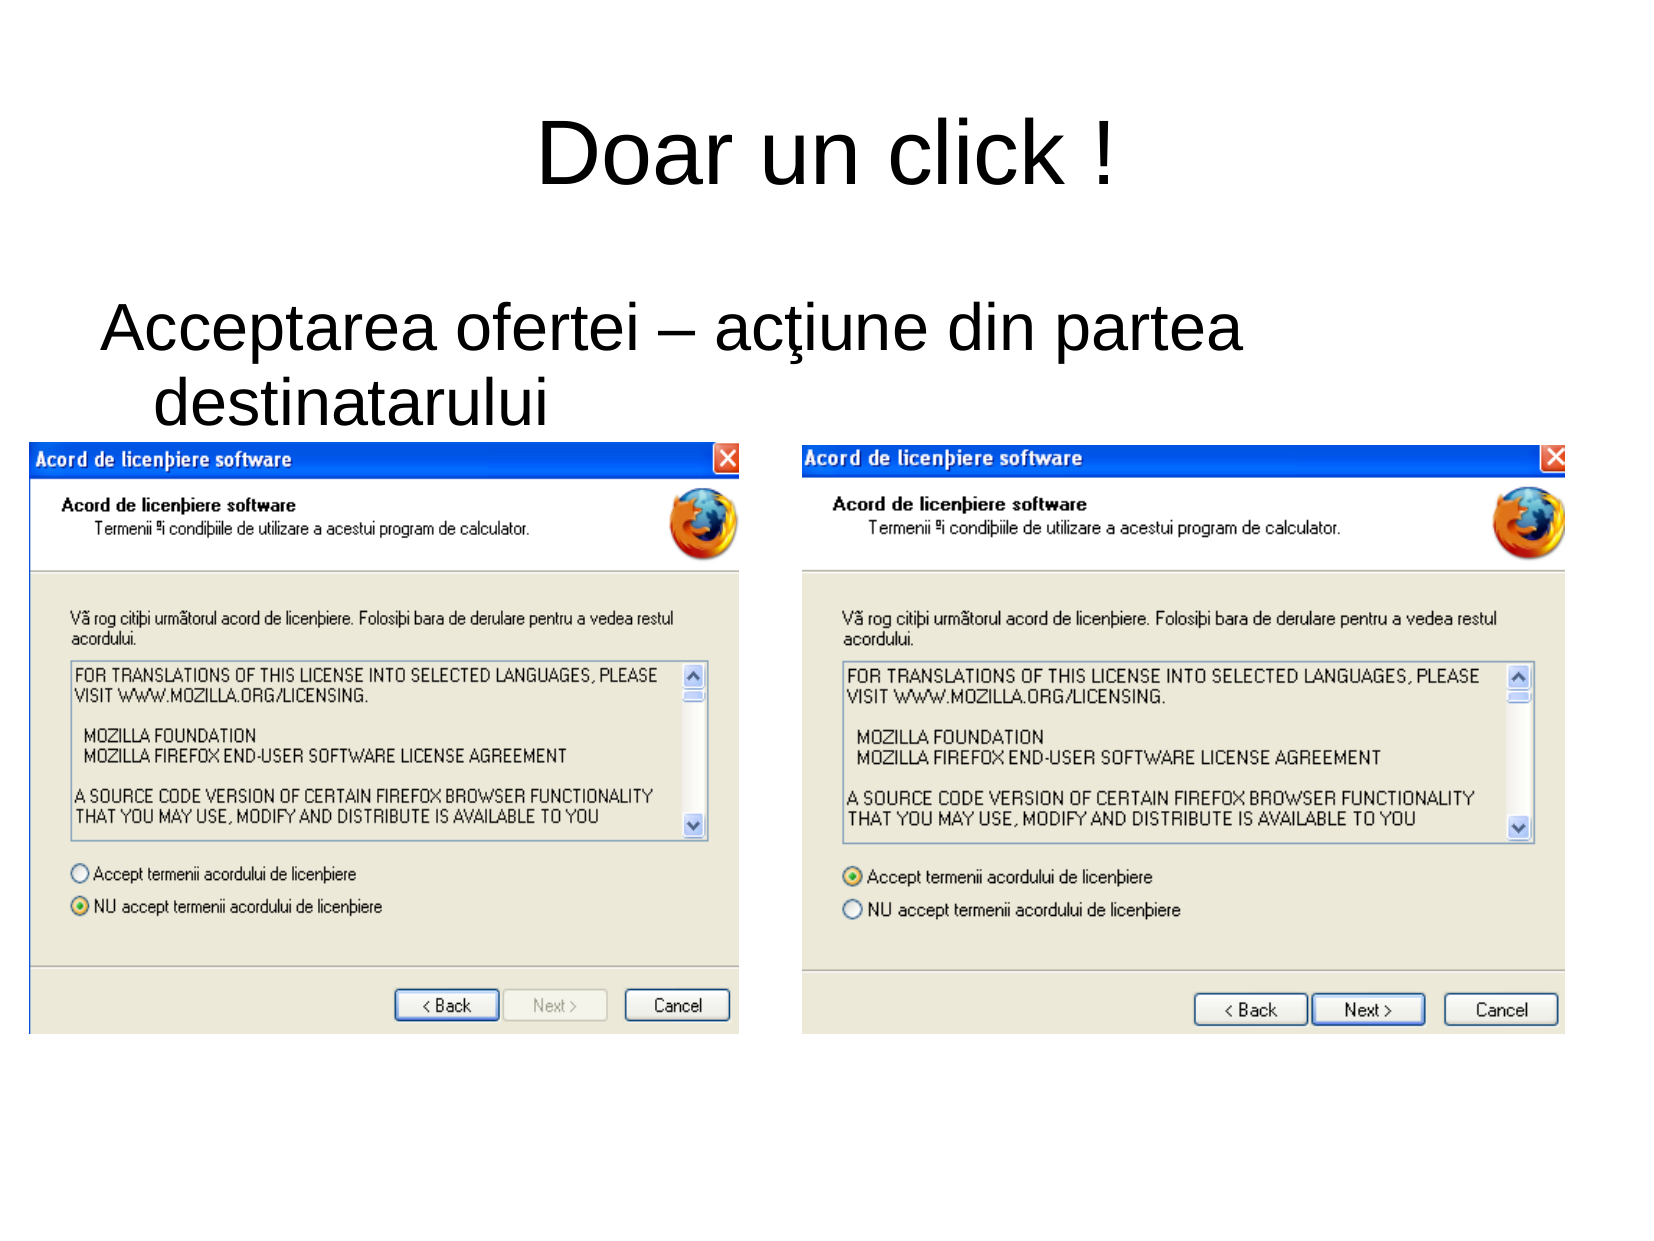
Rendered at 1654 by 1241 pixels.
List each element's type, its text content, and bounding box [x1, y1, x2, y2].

list Acceptarea ofertei – acţiune din partea destinatarului [82, 290, 1571, 1109]
picture [802, 445, 1565, 1034]
title Doar un click ! [82, 49, 1571, 257]
picture [29, 442, 739, 1034]
